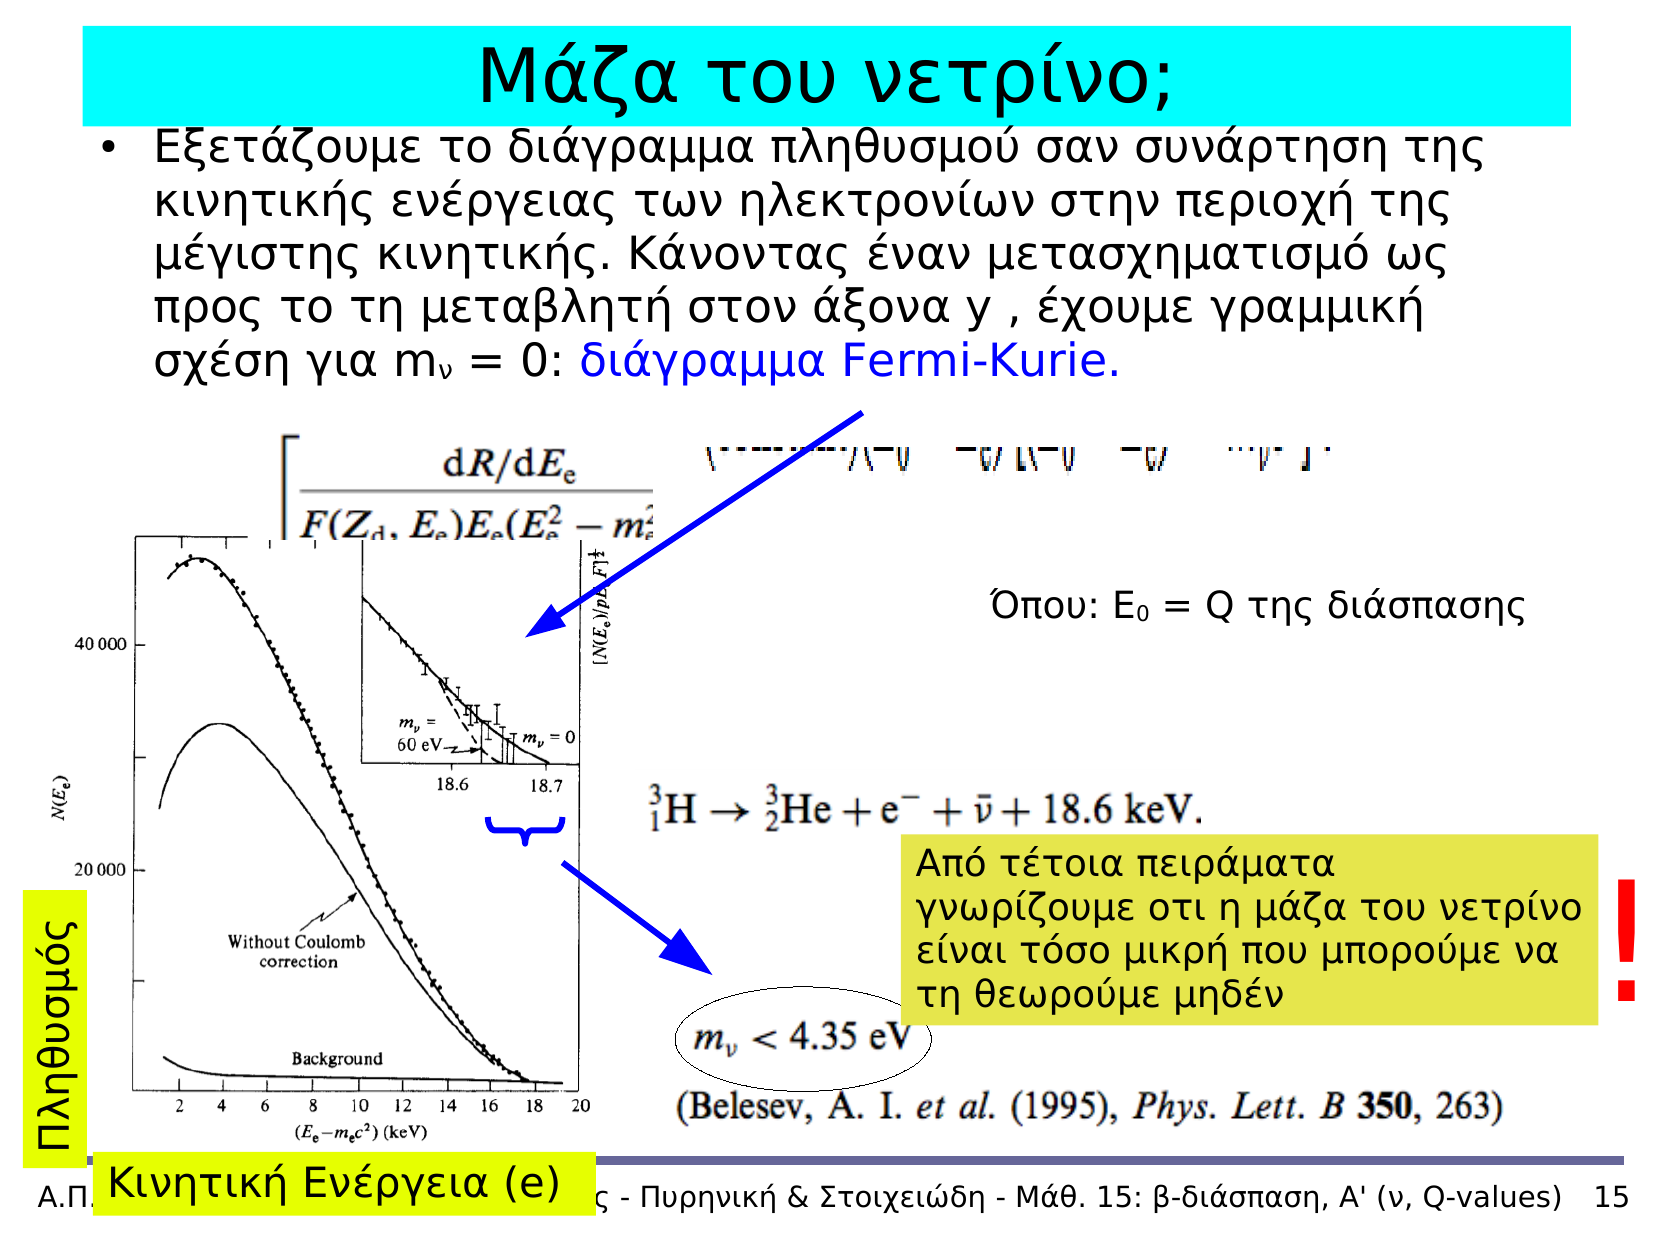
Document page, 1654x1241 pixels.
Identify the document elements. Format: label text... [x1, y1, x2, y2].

picture [43, 415, 653, 1146]
list Εξετάζουμε το διάγραμμα πληθυσμού σαν συνάρτηση της κινητικής ενέργειας των ηλεκτρονίων στην περιοχή της μέγιστης κινητικής. Κάνοντας έναν μετασχηματισμό ως προς το τη μεταβλητή στον άξονα y , έχουμε γραμμική σχέση για mν = 0: διάγραμμα Fermi-Kurie. [82, 120, 1571, 1083]
text_box Κινητική Ενέργεια (e) [92, 1151, 596, 1216]
picture [670, 1079, 1509, 1136]
text_box Όπου: E0 = Q της διάσπασης [975, 576, 1587, 652]
picture [674, 995, 930, 1075]
picture [682, 447, 803, 516]
picture [635, 768, 1201, 846]
title Μάζα του νετρίνο; [82, 25, 1571, 120]
text_box ! [1578, 839, 1654, 1049]
text_box Πληθυσμός [22, 890, 87, 1169]
picture [715, 447, 1372, 516]
text_box Από τέτοια πειράματα γνωρίζουμε οτι η μάζα του νετρίνο είναι τόσο μικρή που μπορούμε να τη θεωρούμε μηδέν [900, 834, 1599, 1026]
